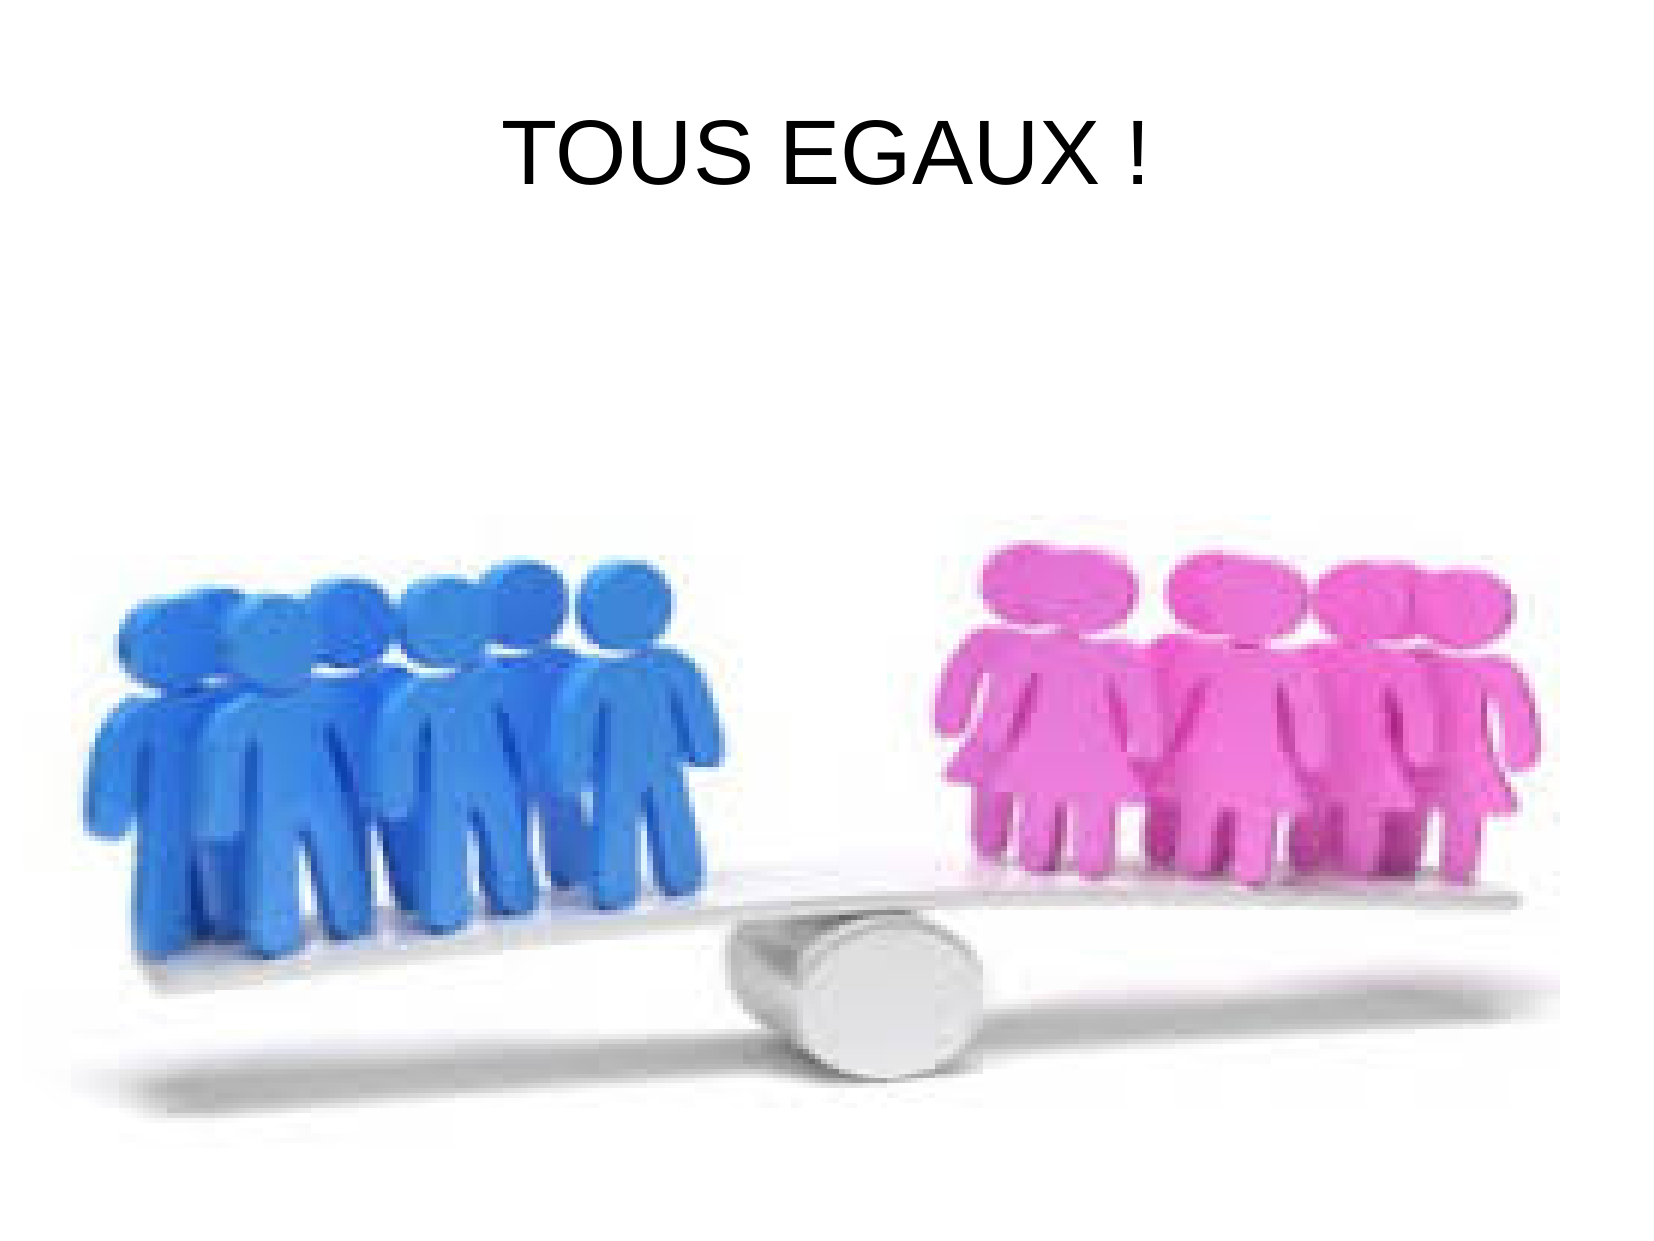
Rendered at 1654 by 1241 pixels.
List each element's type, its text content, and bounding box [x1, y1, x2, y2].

title TOUS EGAUX ! [82, 49, 1571, 257]
picture [23, 318, 1560, 1158]
